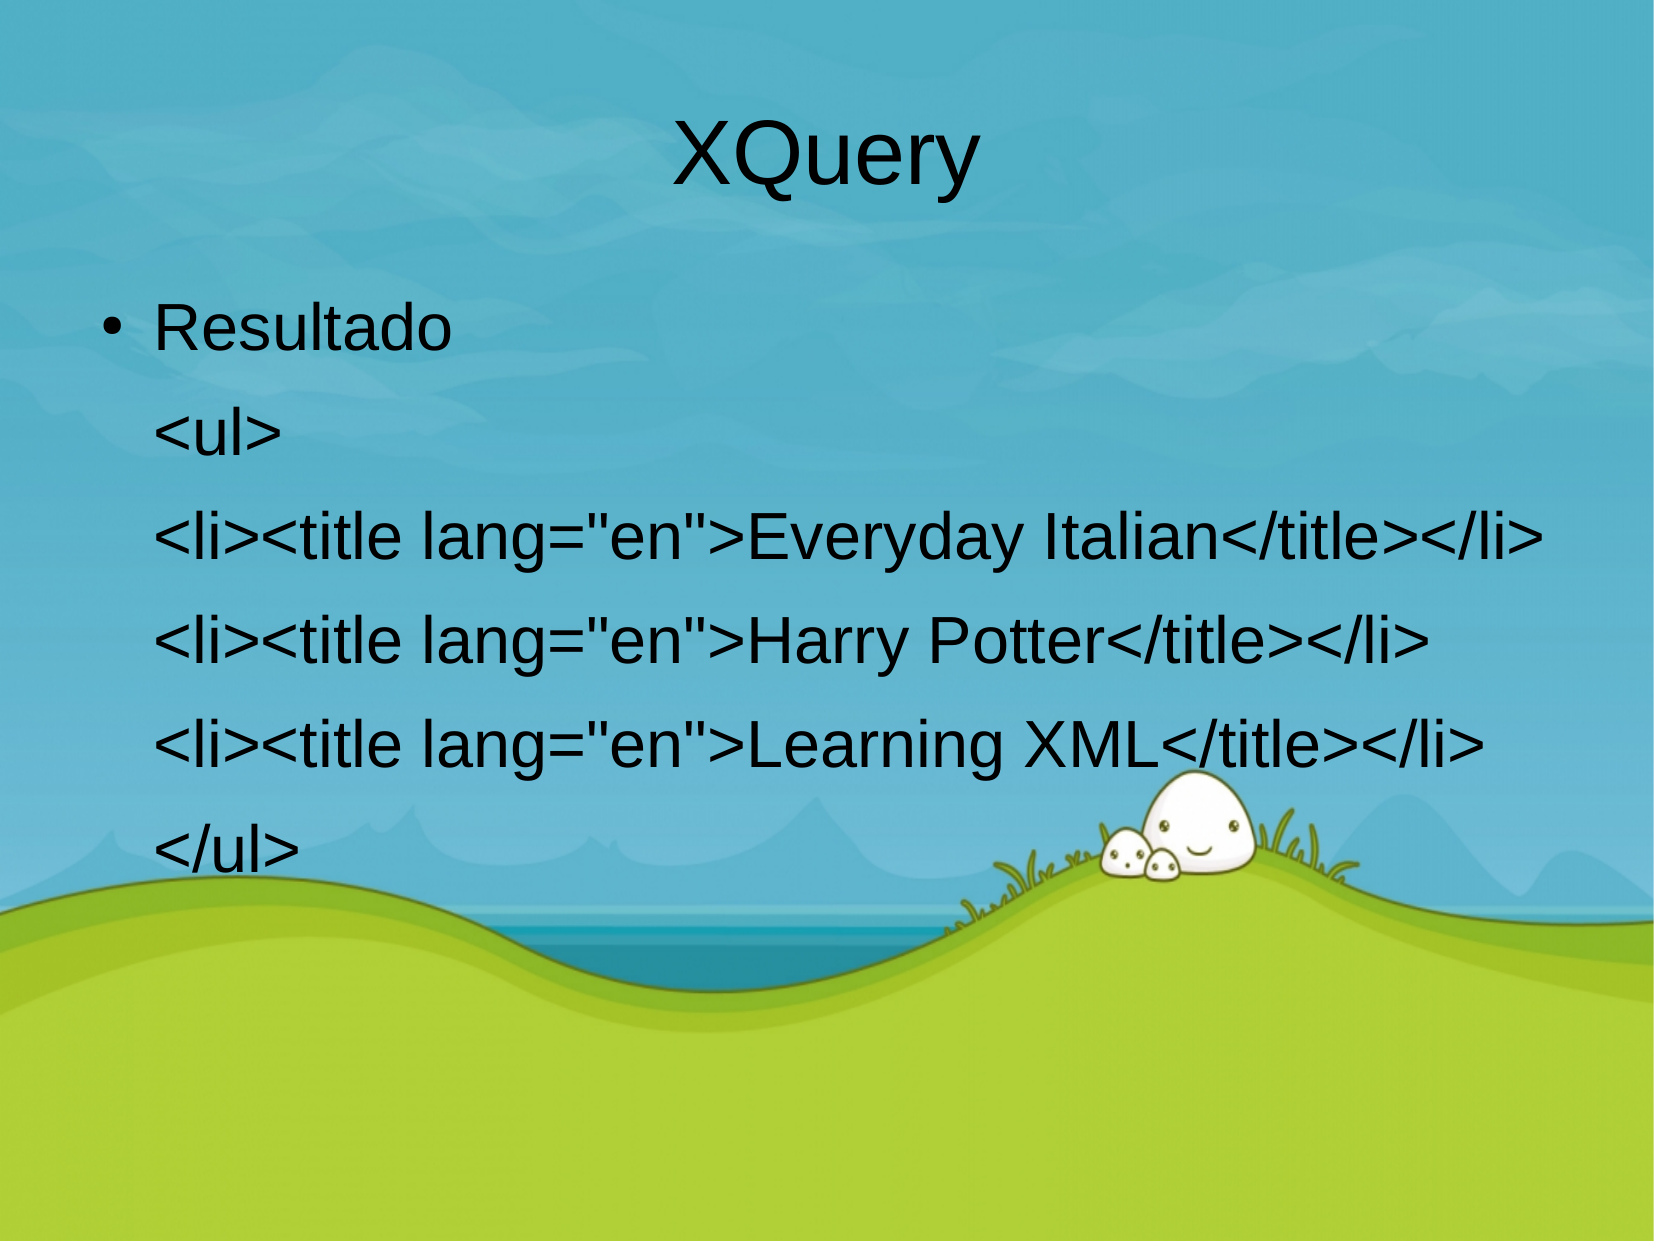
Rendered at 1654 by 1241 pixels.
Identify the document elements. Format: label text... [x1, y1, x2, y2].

title XQuery [82, 49, 1571, 257]
picture [0, 0, 1654, 1241]
list Resultado <ul> <li><title lang="en">Everyday Italian</title></li> <li><title lang="en">Harry Potter</title></li> <li><title lang="en">Learning XML</title></li> </ul> [82, 290, 1571, 1109]
